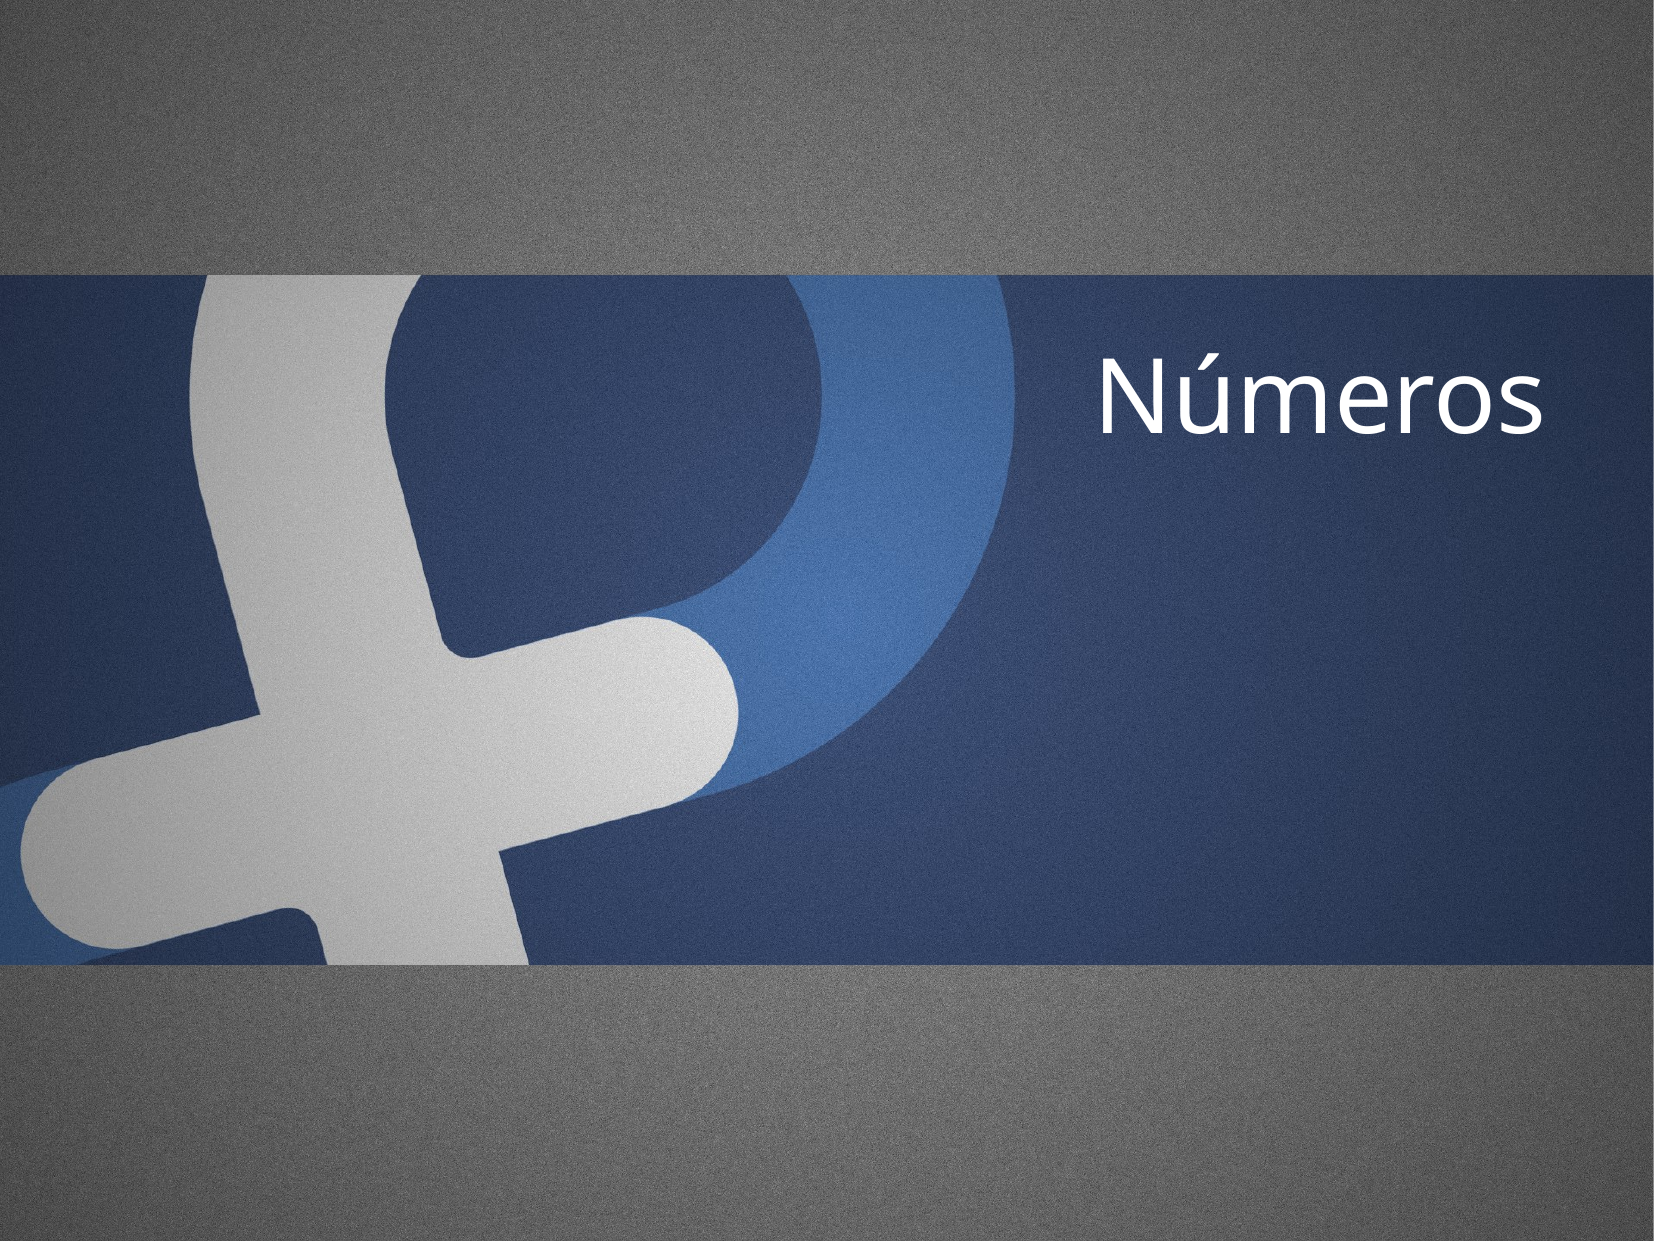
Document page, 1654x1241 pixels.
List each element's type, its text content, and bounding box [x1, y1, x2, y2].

picture [0, 0, 1654, 1241]
text_box Números [447, 315, 1562, 654]
